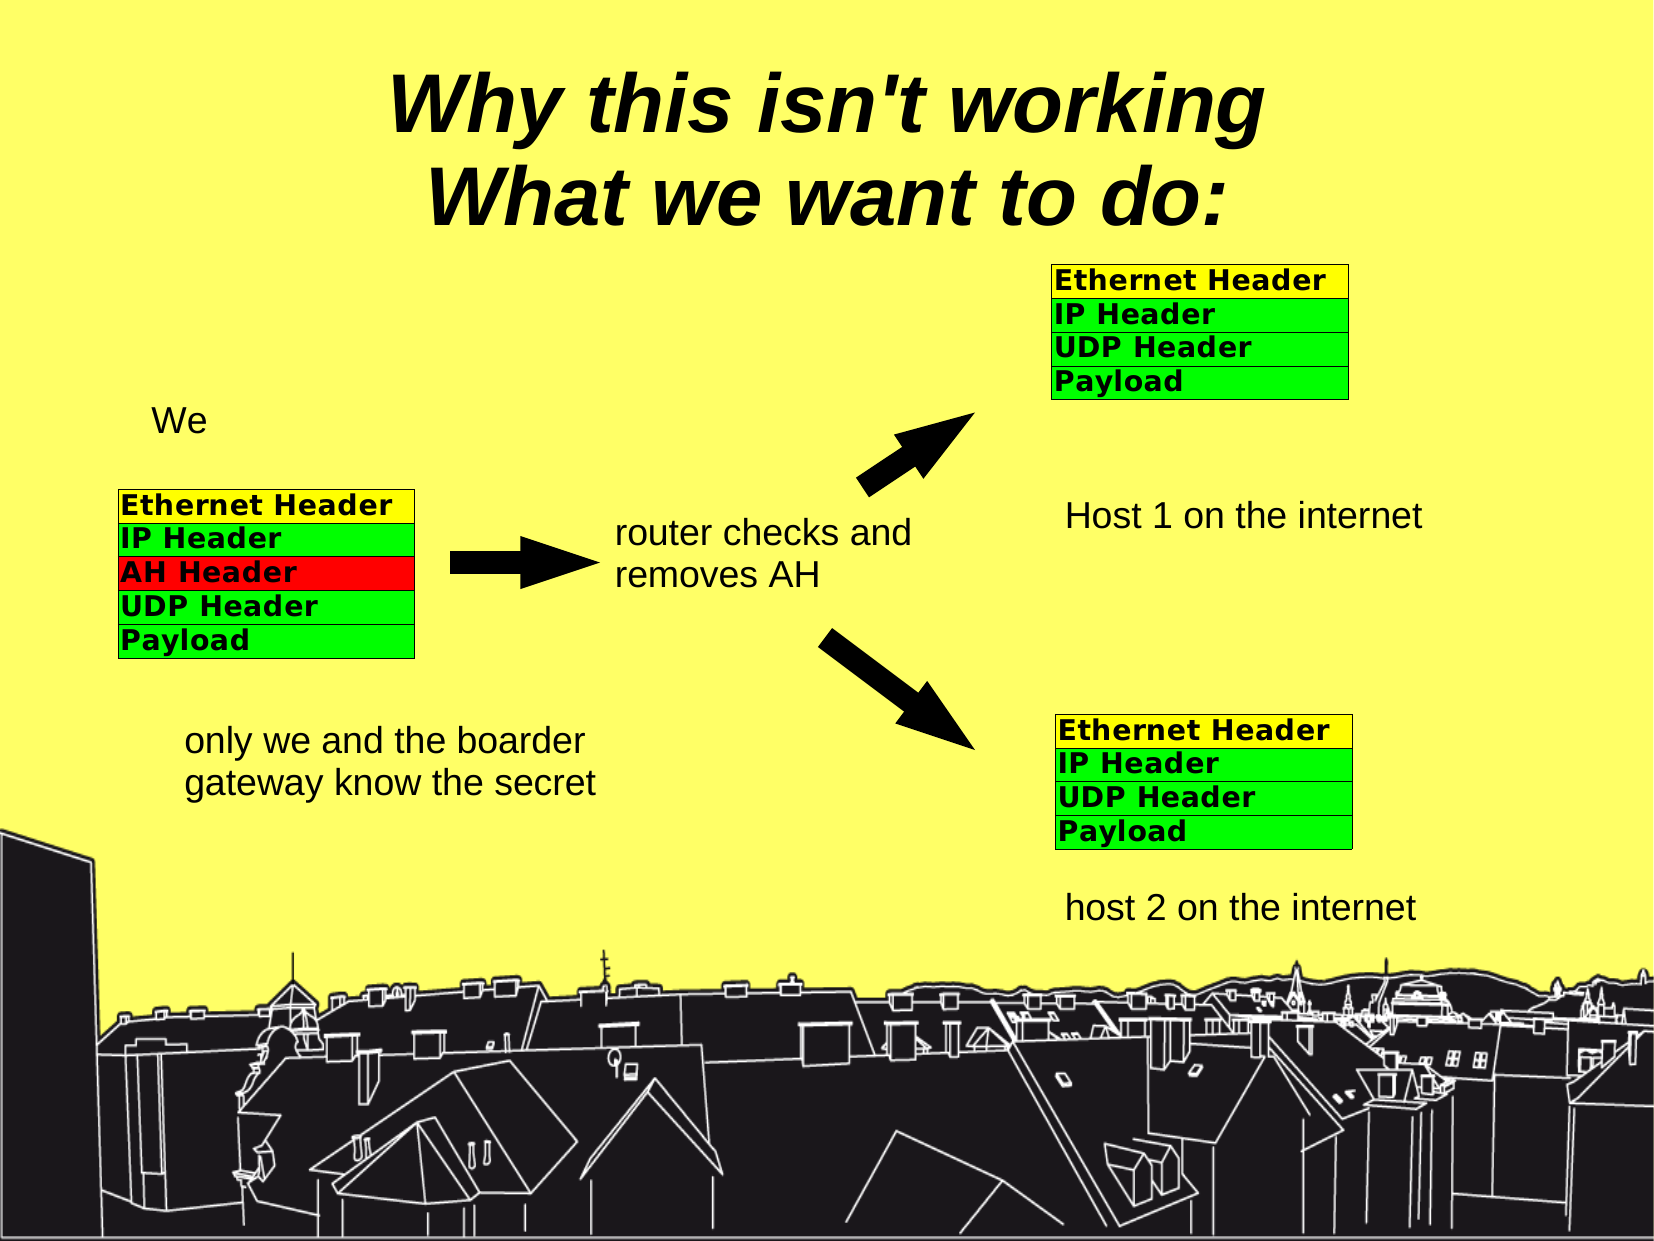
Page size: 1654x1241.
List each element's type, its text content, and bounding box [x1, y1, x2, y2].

chart [116, 487, 676, 685]
chart [1053, 712, 1613, 900]
text_box We [136, 391, 226, 451]
chart [1050, 262, 1609, 451]
text_box Host 1 on the internet [1050, 487, 1486, 546]
text_box host 2 on the internet [1050, 879, 1482, 938]
picture [0, 827, 1654, 1241]
text_box router checks and removes AH [600, 504, 976, 638]
text_box only we and the boarder gateway know the secret [169, 712, 676, 826]
title Why this isn't working What we want to do: [121, 46, 1534, 254]
